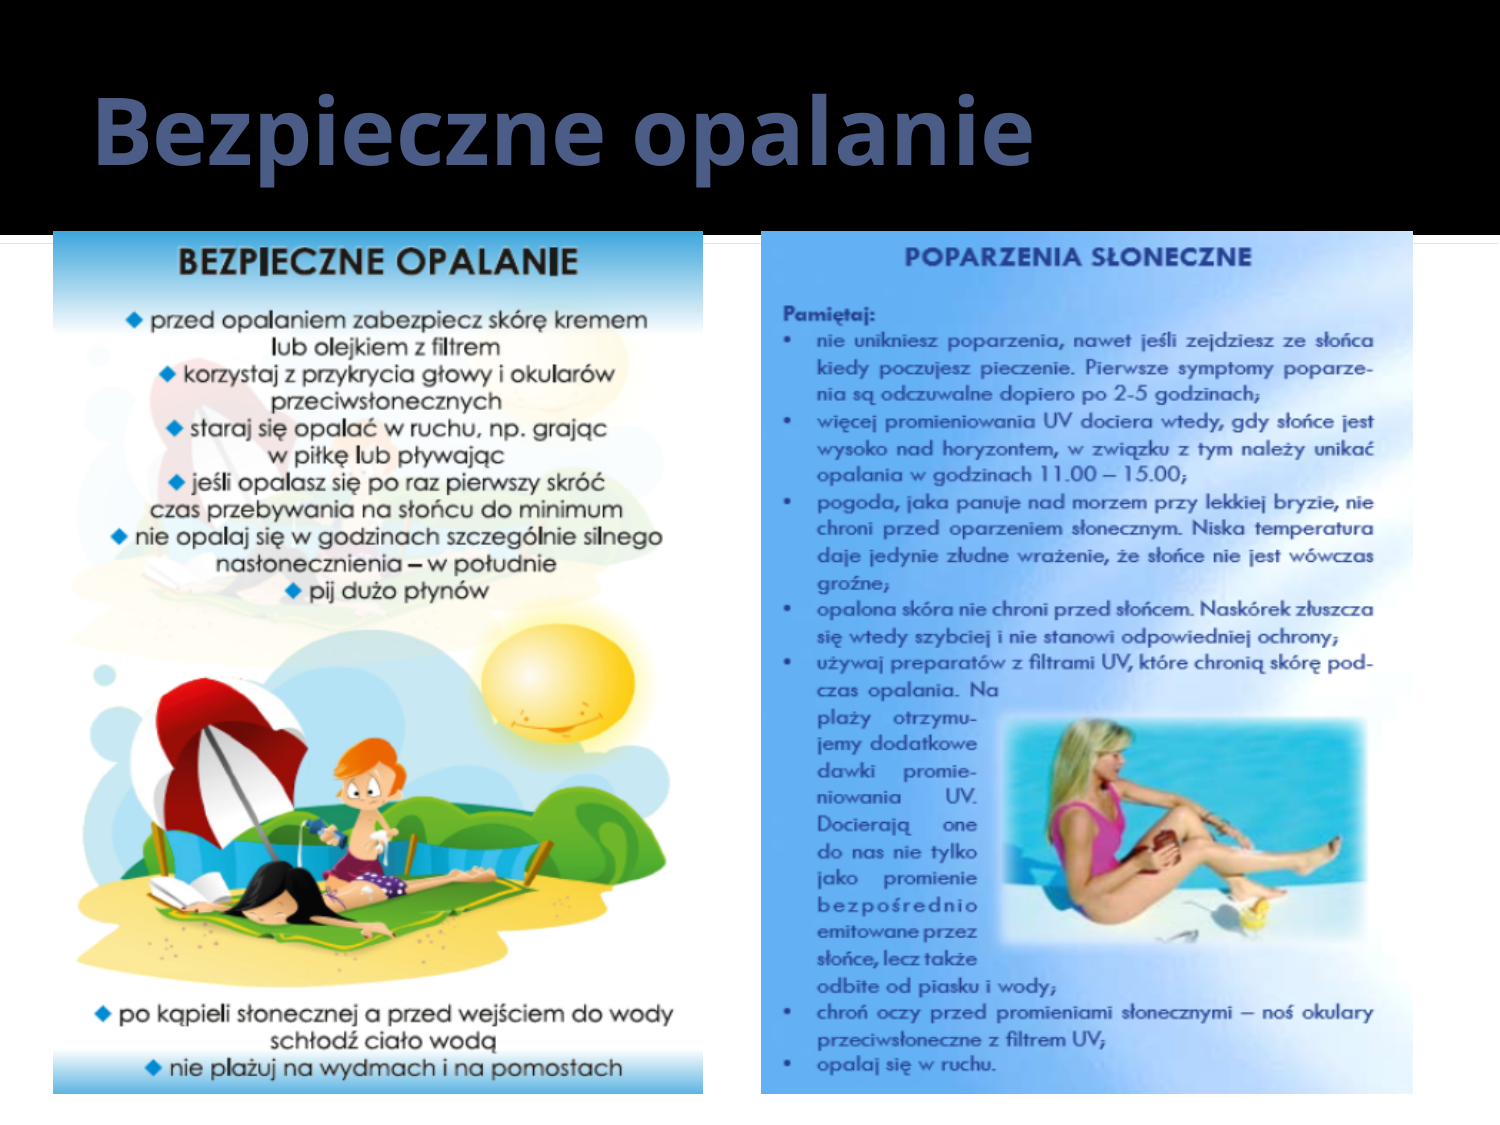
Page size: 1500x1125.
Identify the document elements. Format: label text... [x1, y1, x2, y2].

picture [761, 231, 1413, 1095]
picture [53, 231, 703, 1095]
title Bezpieczne opalanie [75, 25, 1426, 232]
